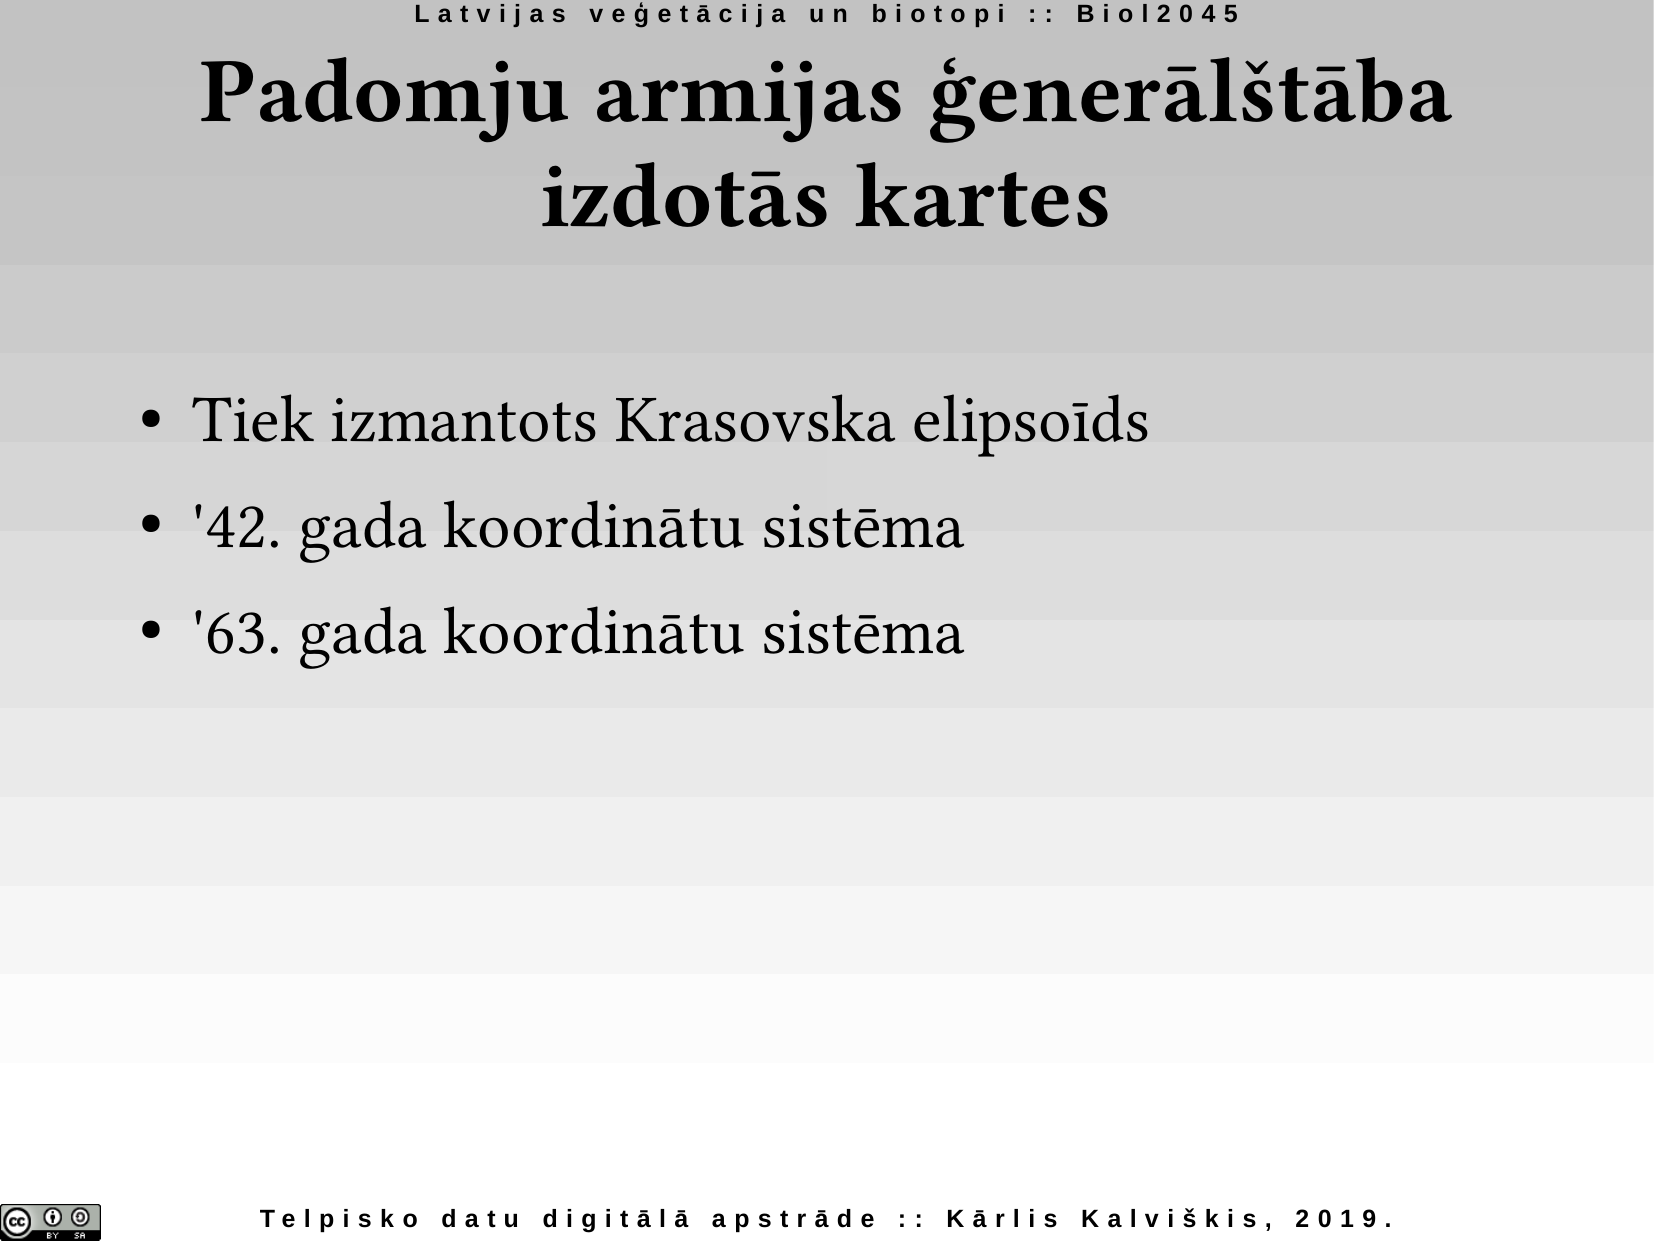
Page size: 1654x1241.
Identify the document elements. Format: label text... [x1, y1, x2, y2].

list Tiek izmantots Krasovska elipsoīds '42. gada koordinātu sistēma '63. gada koordinātu sistēma [121, 381, 1534, 1194]
title Padomju armijas ģenerālštāba izdotās kartes [0, 1, 1654, 287]
picture [0, 287, 1654, 1241]
